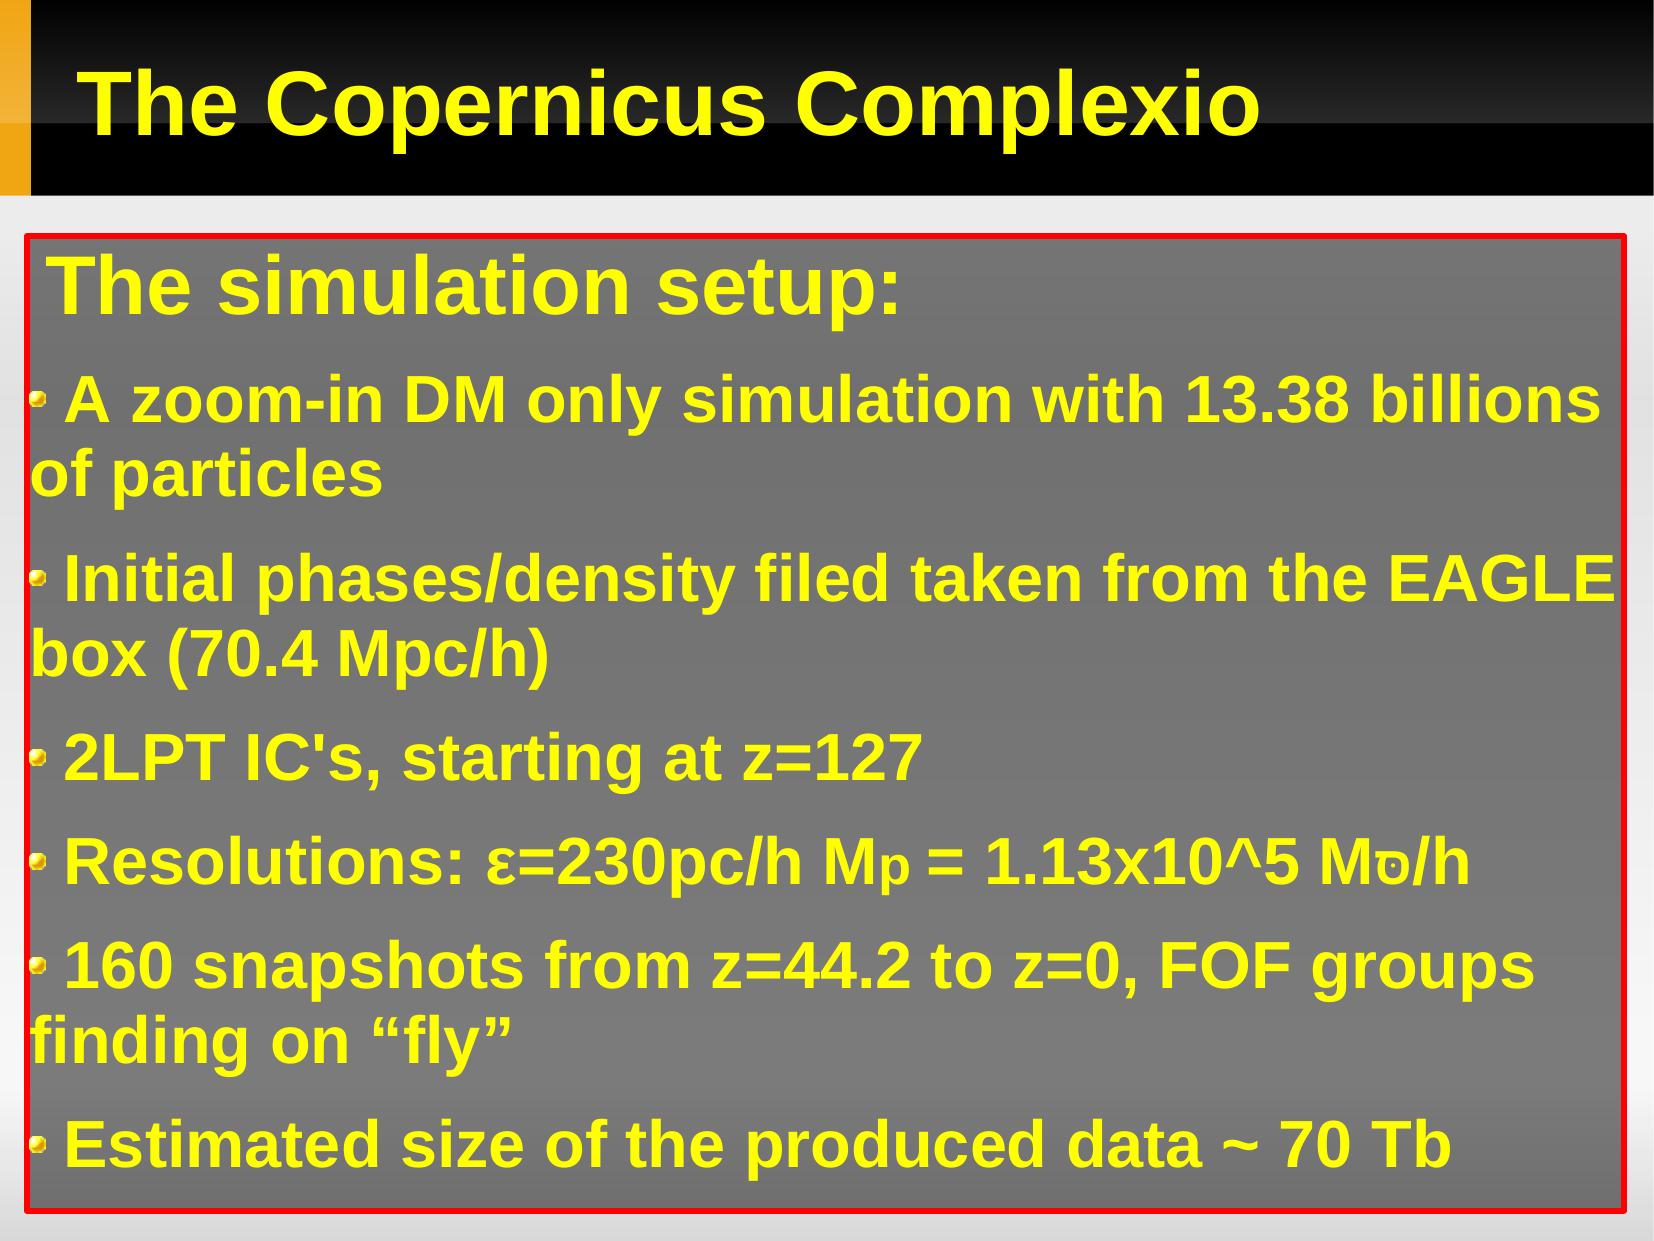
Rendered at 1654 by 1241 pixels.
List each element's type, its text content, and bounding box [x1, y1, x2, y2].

list The simulation setup: A zoom-in DM only simulation with 13.38 billions of particles Initial phases/density filed taken from the EAGLE box (70.4 Mpc/h) 2LPT IC's, starting at z=127 Resolutions: ε=230pc/h Mp = 1.13x10^5 Mסּ/h 160 snapshots from z=44.2 to z=0, FOF groups finding on “fly” Estimated size of the produced data ~ 70 Tb [26, 236, 1625, 1211]
picture [0, 0, 1654, 1241]
title The Copernicus Complexio [76, 0, 1565, 208]
